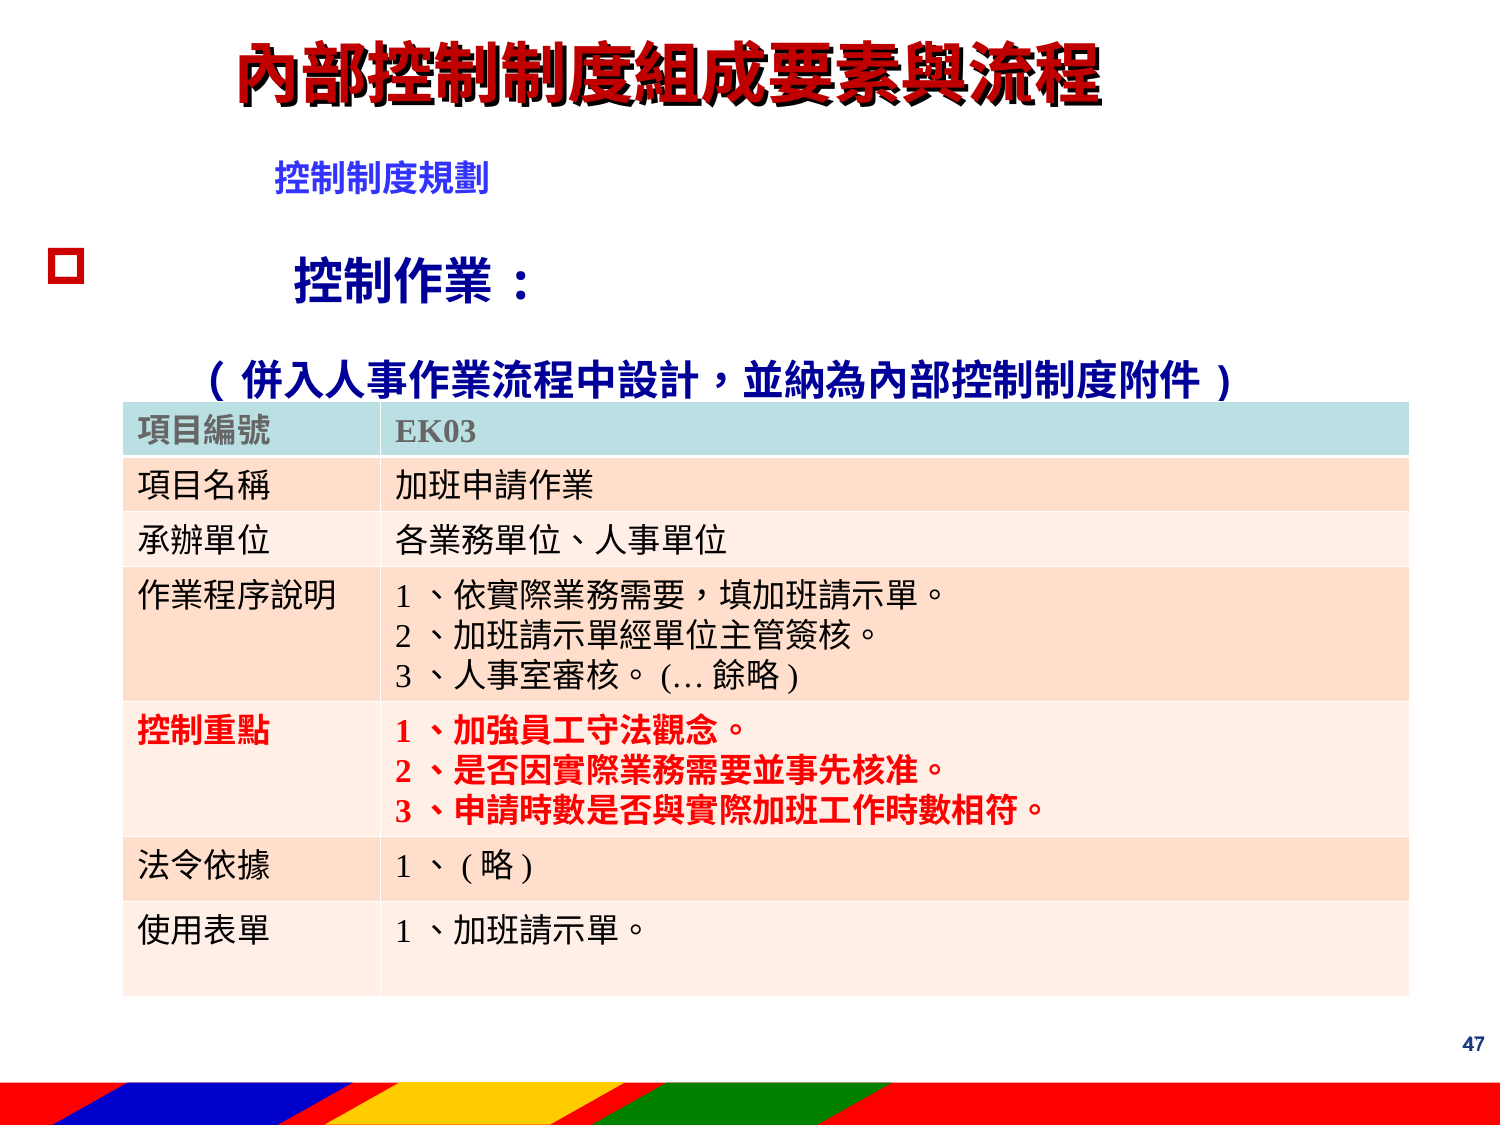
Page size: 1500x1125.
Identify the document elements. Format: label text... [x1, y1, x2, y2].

table_cell 項目名稱 [123, 458, 380, 511]
table_cell 1、依實際業務需要，填加班請示單。 2、加班請示單經單位主管簽核。 3、人事室審核。(…餘略) [381, 567, 1409, 701]
table_cell 作業程序說明 [123, 567, 380, 701]
table_cell 1、(略) [381, 837, 1409, 901]
table_cell 承辦單位 [123, 512, 380, 566]
text_box 內部控制制度組成要素與流程 [218, 0, 1251, 142]
table_header EK03 [381, 402, 1409, 455]
table_cell 使用表單 [123, 902, 380, 996]
table_cell 1、加強員工守法觀念。 2、是否因實際業務需要並事先核准。 3、申請時數是否與實際加班工作時數相符。 [381, 702, 1409, 836]
table_cell 控制重點 [123, 702, 380, 836]
table_header 項目編號 [123, 402, 380, 455]
table_cell 各業務單位、人事單位 [381, 512, 1409, 566]
table_cell 法令依據 [123, 837, 380, 901]
table_cell 1、加班請示單。 [381, 902, 1409, 996]
table_cell 加班申請作業 [381, 458, 1409, 511]
text_box 控制作業: (併入人事作業流程中設計，並納為內部控制制度附件) [29, 224, 1500, 1098]
text_box 控制制度規劃 [259, 147, 1151, 207]
